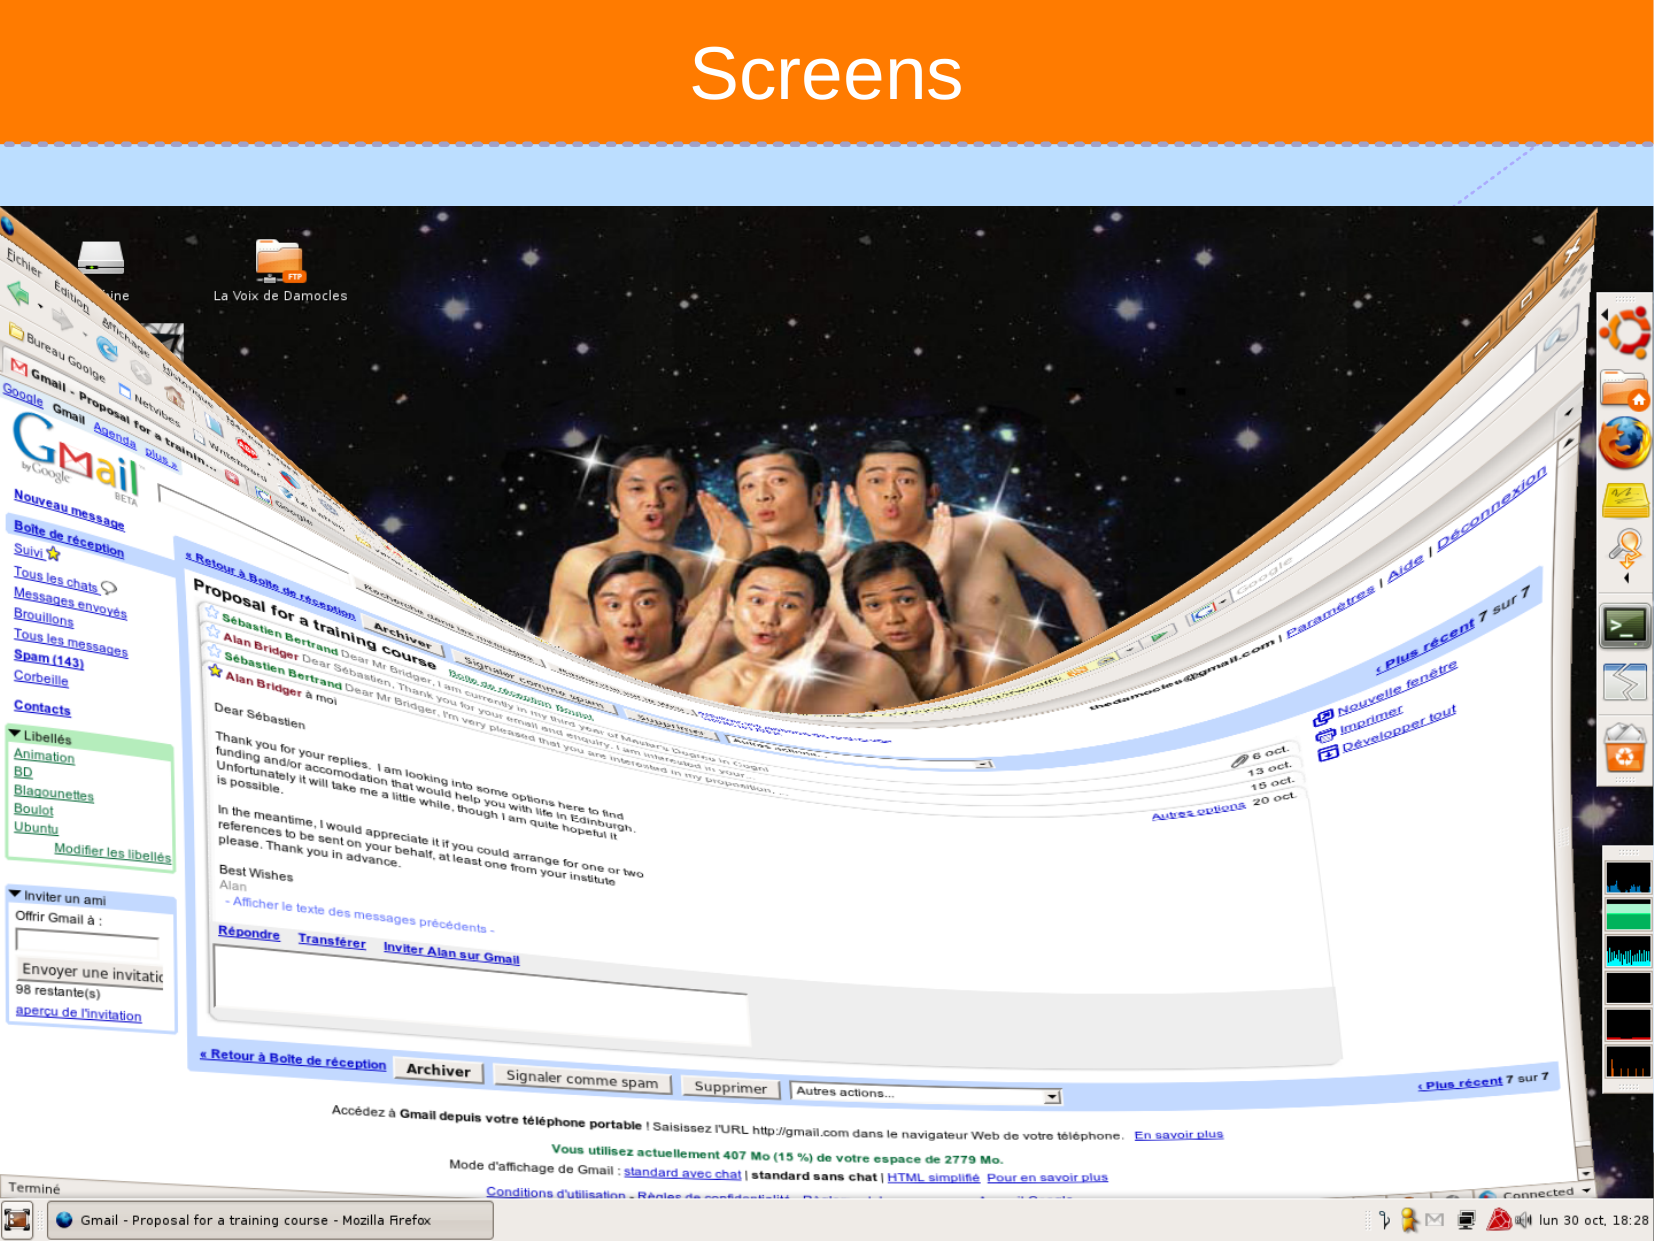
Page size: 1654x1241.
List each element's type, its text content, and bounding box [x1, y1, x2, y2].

picture [0, 0, 1654, 1241]
title Screens [29, 0, 1625, 148]
